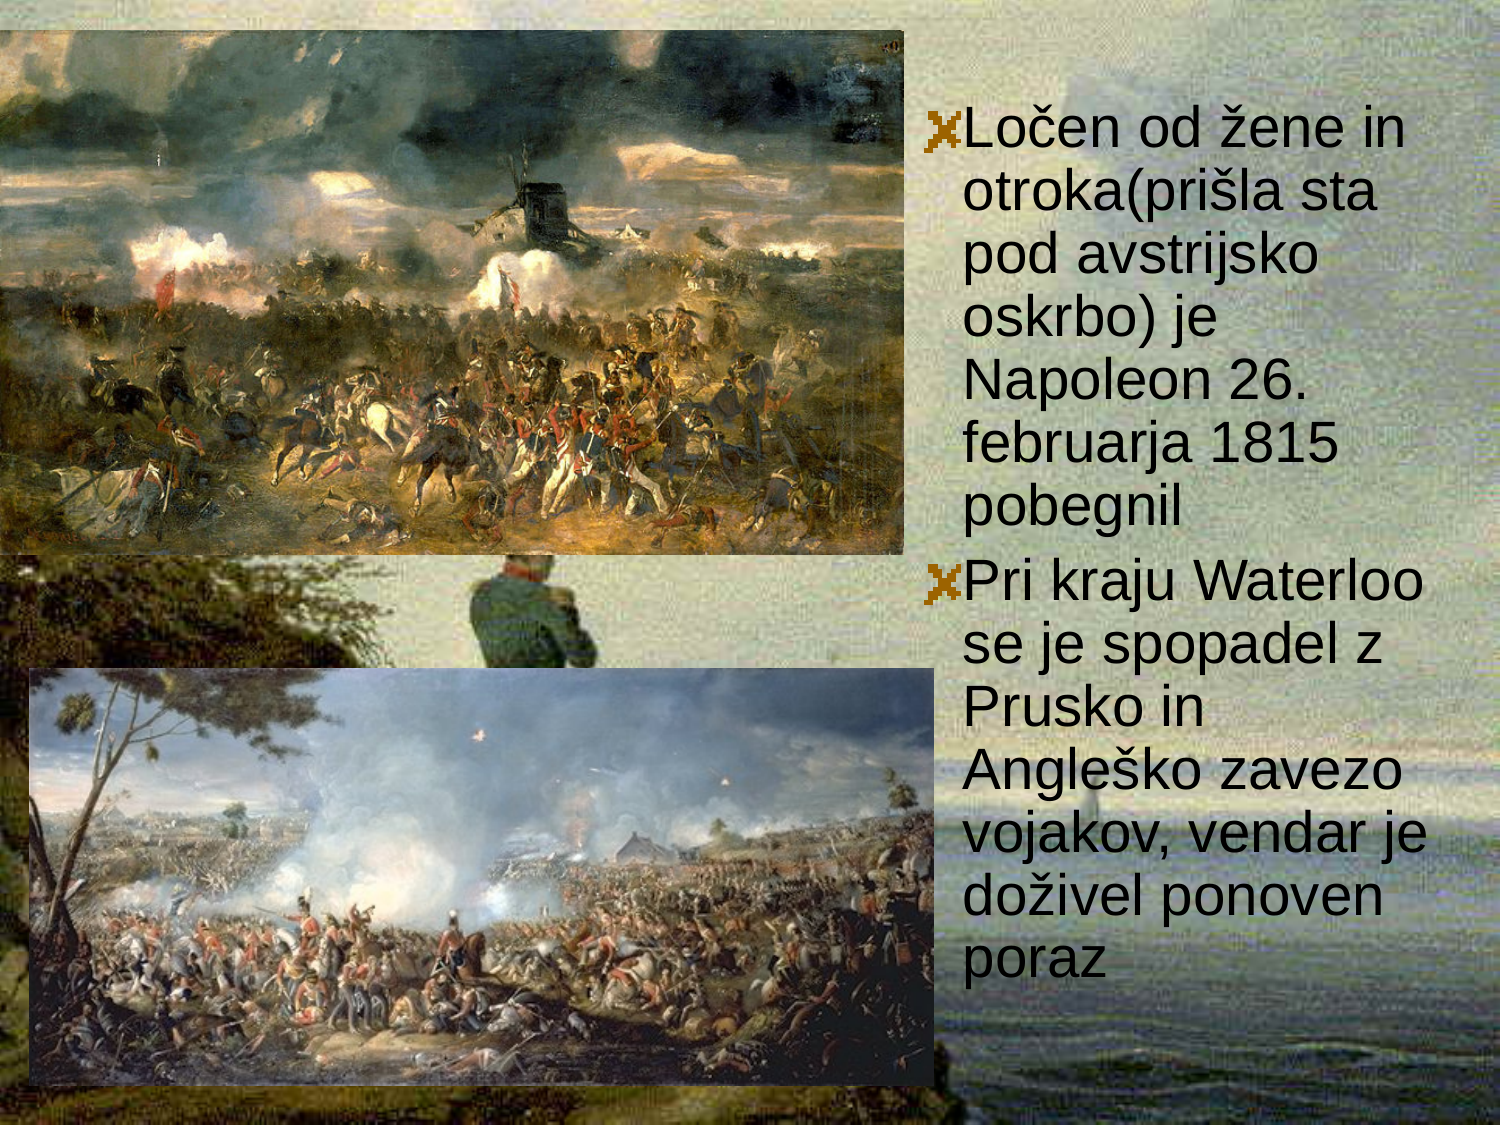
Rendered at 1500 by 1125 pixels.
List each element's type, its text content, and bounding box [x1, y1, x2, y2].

picture [0, 0, 1500, 1125]
list Ločen od žene in otroka(prišla sta pod avstrijsko oskrbo) je Napoleon 26. februarja 1815 pobegnil Pri kraju Waterloo se je spopadel z Prusko in Angleško zavezo vojakov, vendar je doživel ponoven poraz [891, 90, 1471, 1059]
